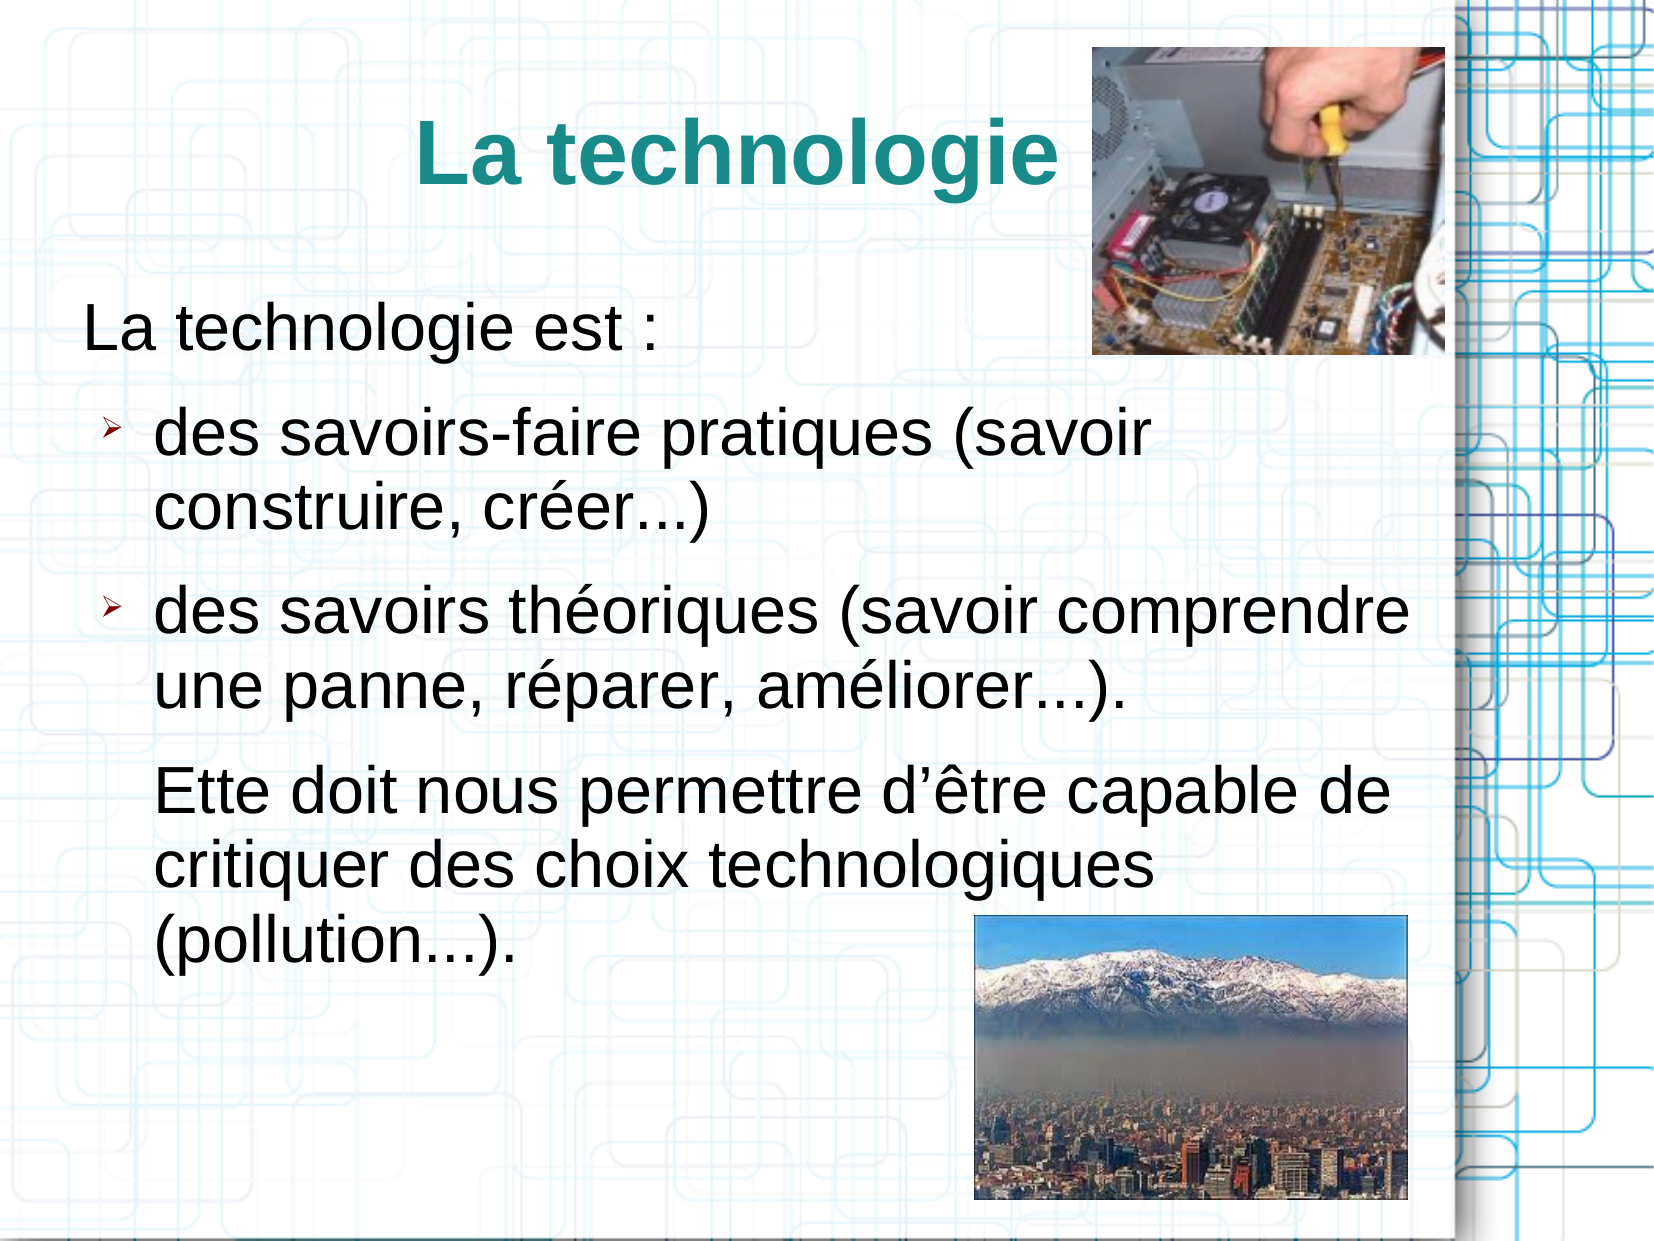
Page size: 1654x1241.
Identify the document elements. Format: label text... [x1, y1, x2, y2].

list La technologie est : des savoirs-faire pratiques (savoir construire, créer...) des savoirs théoriques (savoir comprendre une panne, réparer, améliorer...). Ette doit nous permettre d’être capable de critiquer des choix technologiques (pollution...). [82, 290, 1418, 1010]
picture [0, 0, 1654, 1241]
title La technologie [59, 49, 1092, 257]
